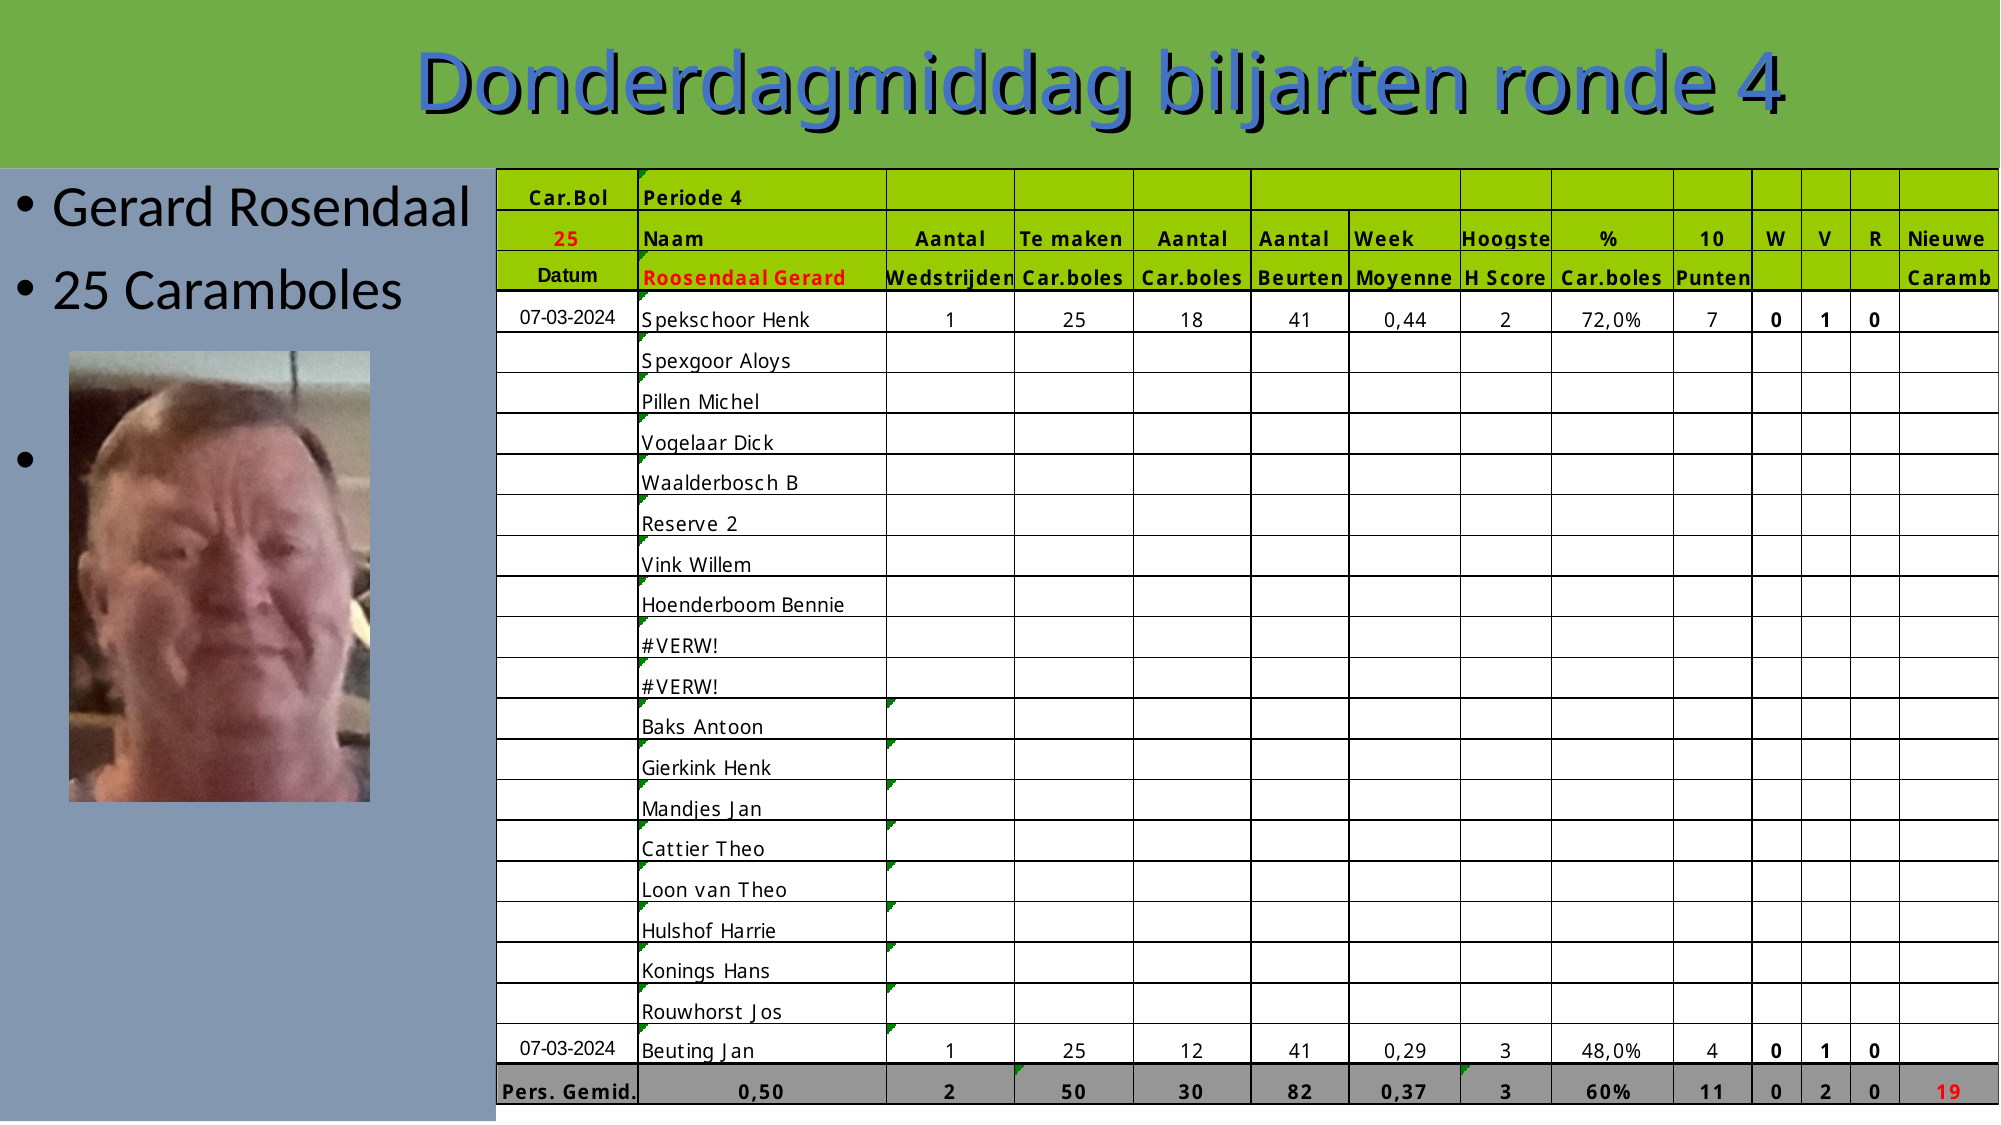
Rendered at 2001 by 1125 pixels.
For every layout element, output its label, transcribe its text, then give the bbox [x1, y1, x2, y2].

title Donderdagmiddag biljarten ronde 4 [0, 0, 2000, 168]
picture [69, 351, 370, 802]
picture [495, 168, 2000, 1106]
list Gerard Rosendaal 25 Caramboles [0, 168, 496, 1122]
